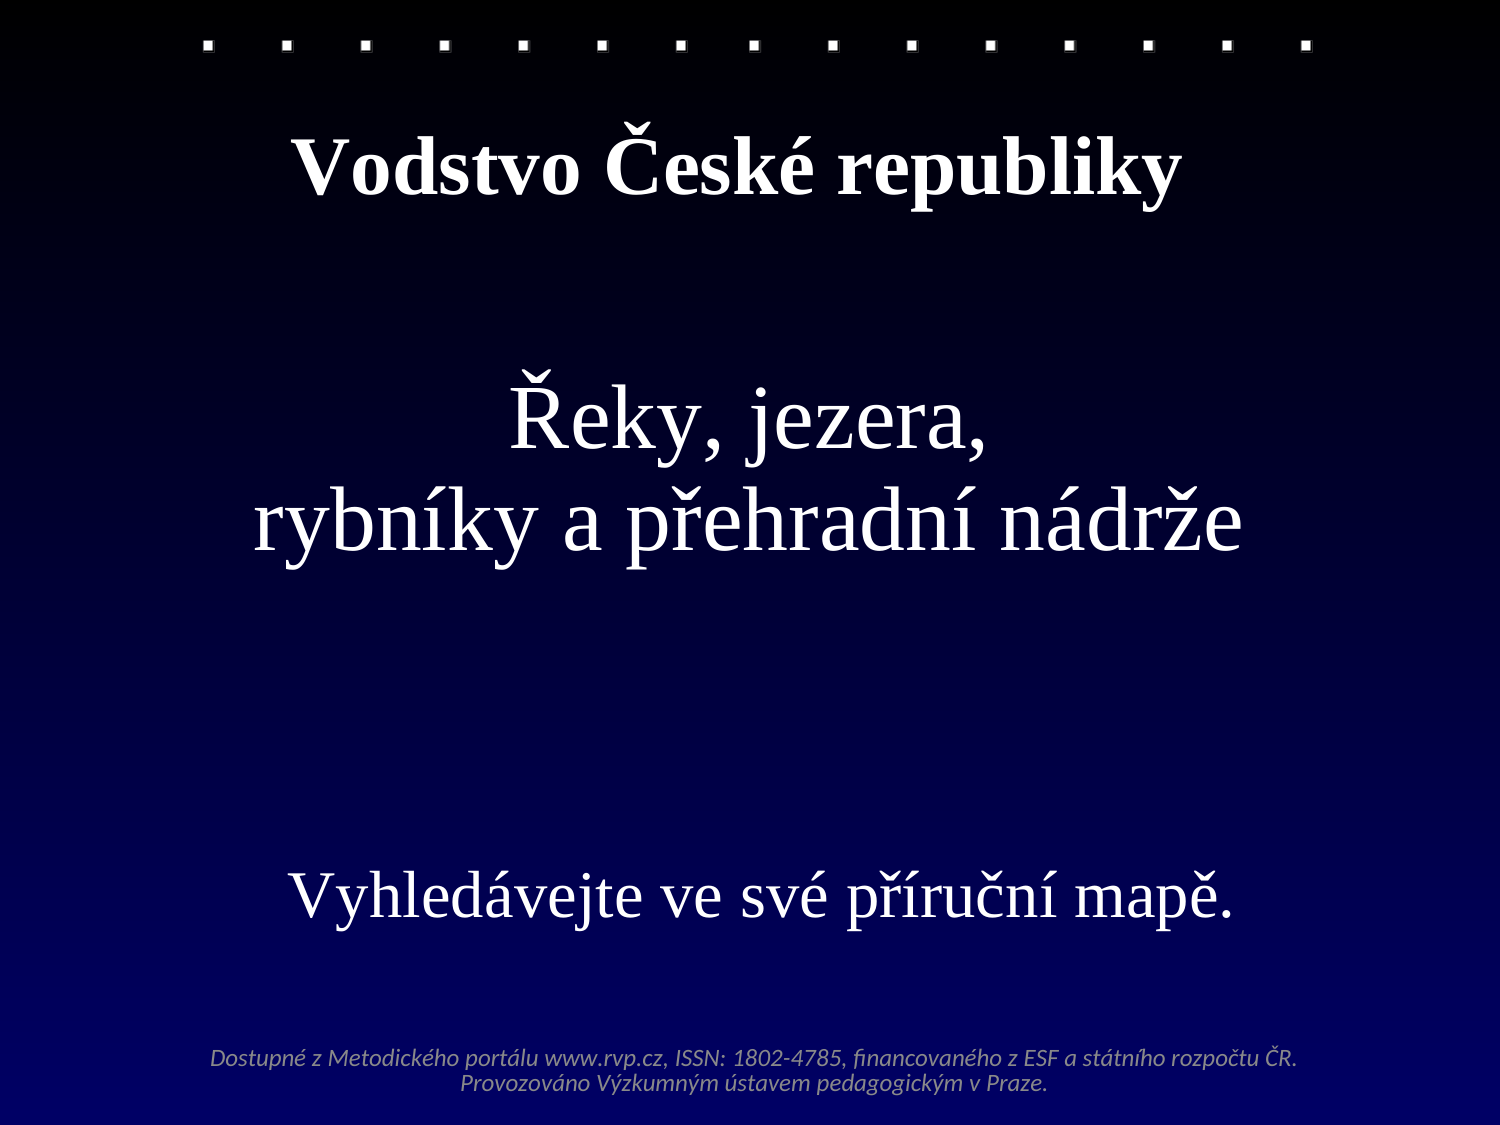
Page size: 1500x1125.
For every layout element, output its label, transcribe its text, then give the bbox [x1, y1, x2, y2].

title Řeky, jezera, rybníky a přehradní nádrže [0, 349, 1500, 588]
subtitle Vodstvo České republiky [212, 112, 1263, 288]
text_box Vyhledávejte ve své příruční mapě. [237, 849, 1288, 1026]
picture [200, 37, 1326, 57]
